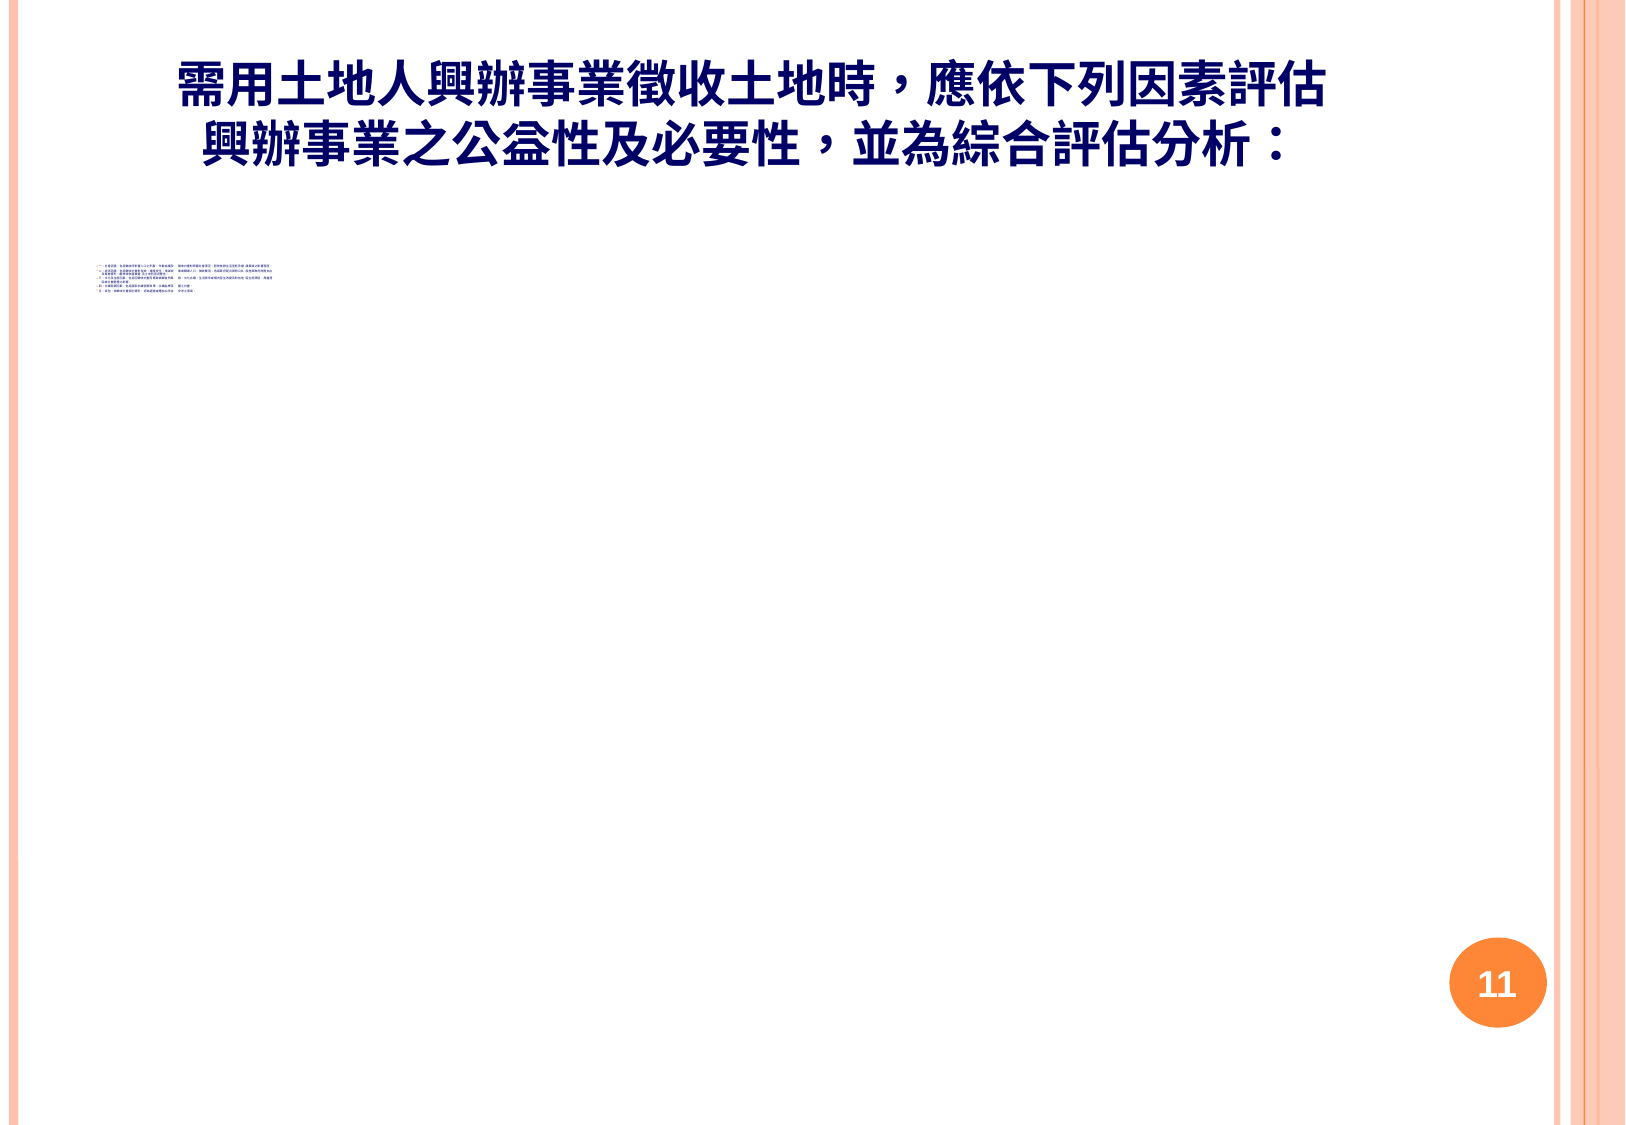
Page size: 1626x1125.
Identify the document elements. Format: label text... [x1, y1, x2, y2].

list 一、社會因素：包括徵收所影響人口之多寡、年齡結構及 徵收計畫對周圍社會現況、弱勢族群生活型態及健 康風險之影響程度。 二、經濟因素：包括徵收計畫對稅收、糧食安全、增減就 業或轉業人口、徵收費用、各級政府配合興辦公共 設施與政府財務支出及負擔情形、農林漁牧產業鏈 及土地利用完整性。 三、文化及生態因素：包括因徵收計畫而導致城鄉自然風 貌、文化古蹟、生活條件或模式發生改變及對該地 區生態環境、周邊居民或社會整體之影響。 四、永續發展因素：包括國家永續發展政策、永續指標及 國土計畫。 五、其他：依徵收計畫個別情形，認為適當或應加以評估 參考之事項。 [91, 196, 1426, 992]
title 需用土地人興辦事業徵收土地時，應依下列因素評估 興辦事業之公益性及必要性，並為綜合評估分析： [81, 45, 1409, 233]
